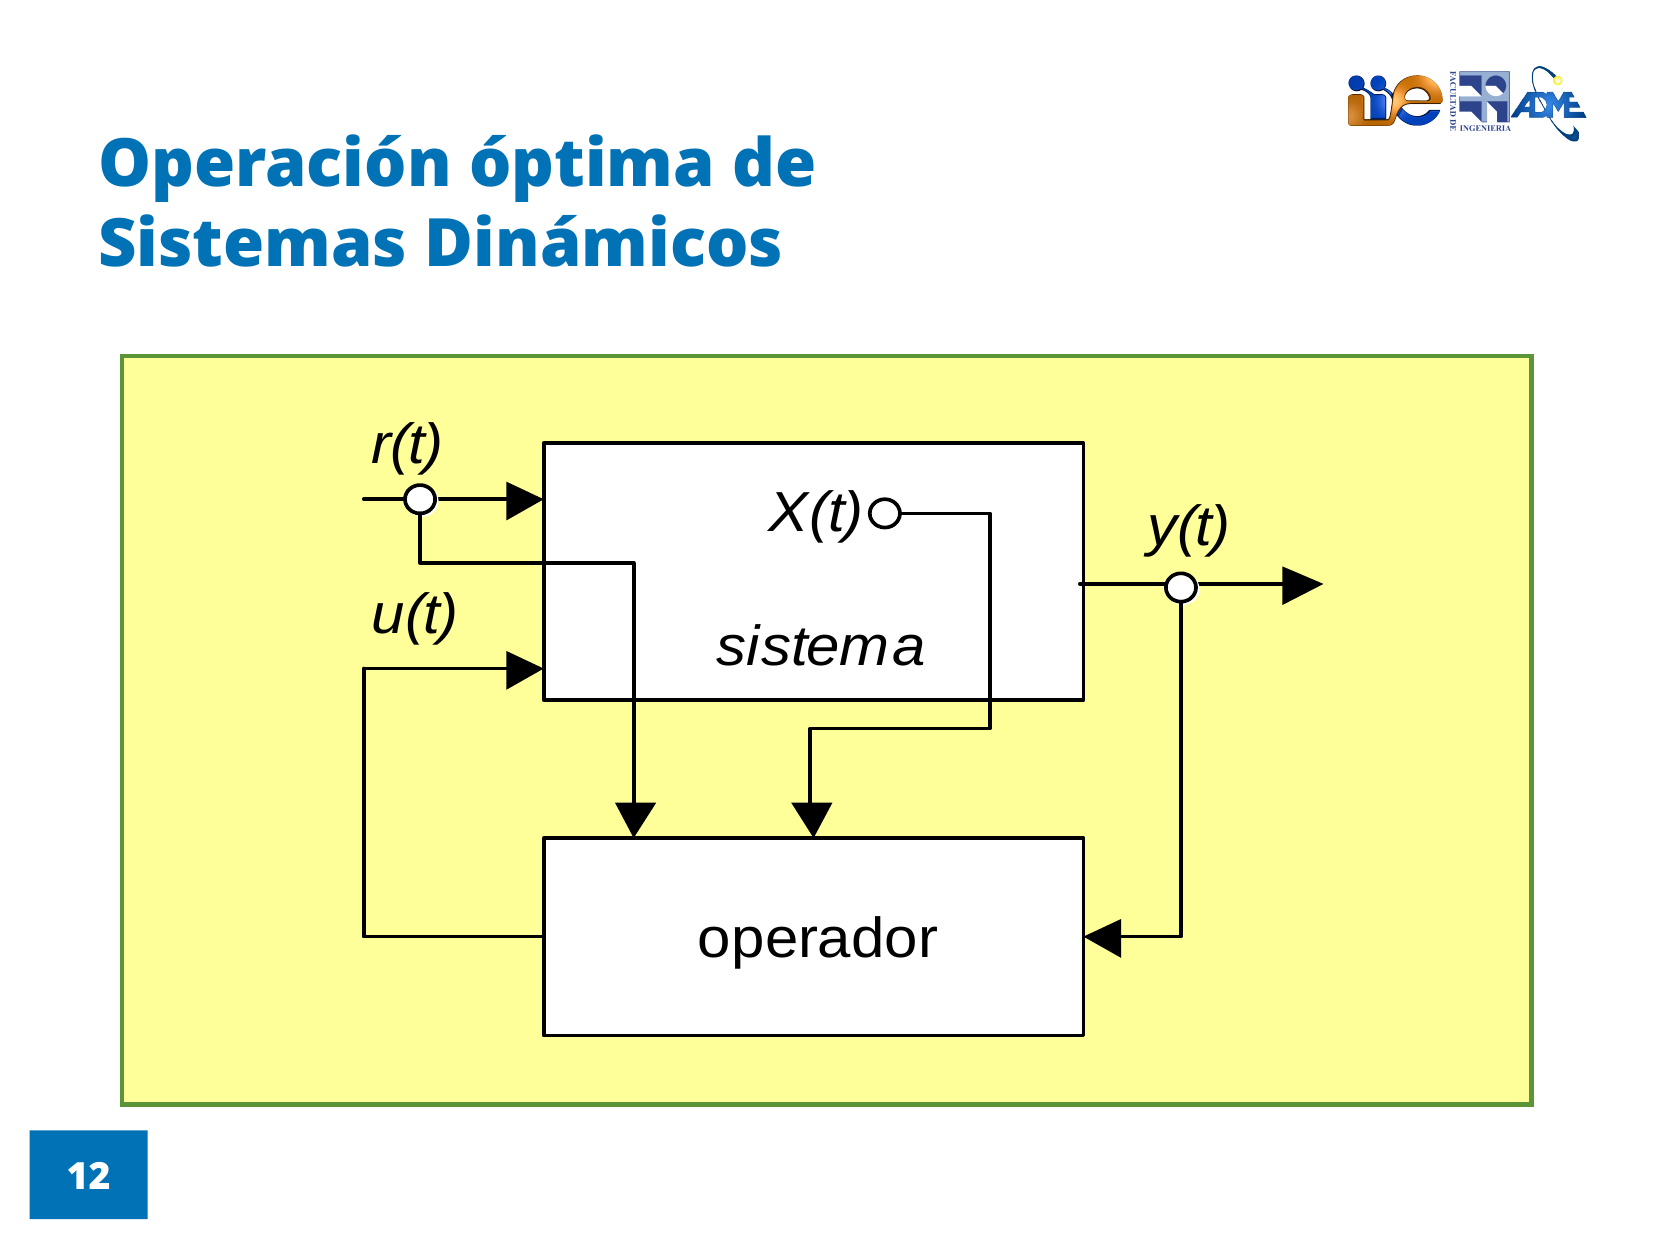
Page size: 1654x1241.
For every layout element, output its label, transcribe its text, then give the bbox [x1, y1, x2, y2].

chart [123, 358, 1530, 1103]
picture [1450, 66, 1589, 143]
picture [1348, 75, 1443, 126]
title Operación óptima de Sistemas Dinámicos [47, 126, 1460, 275]
